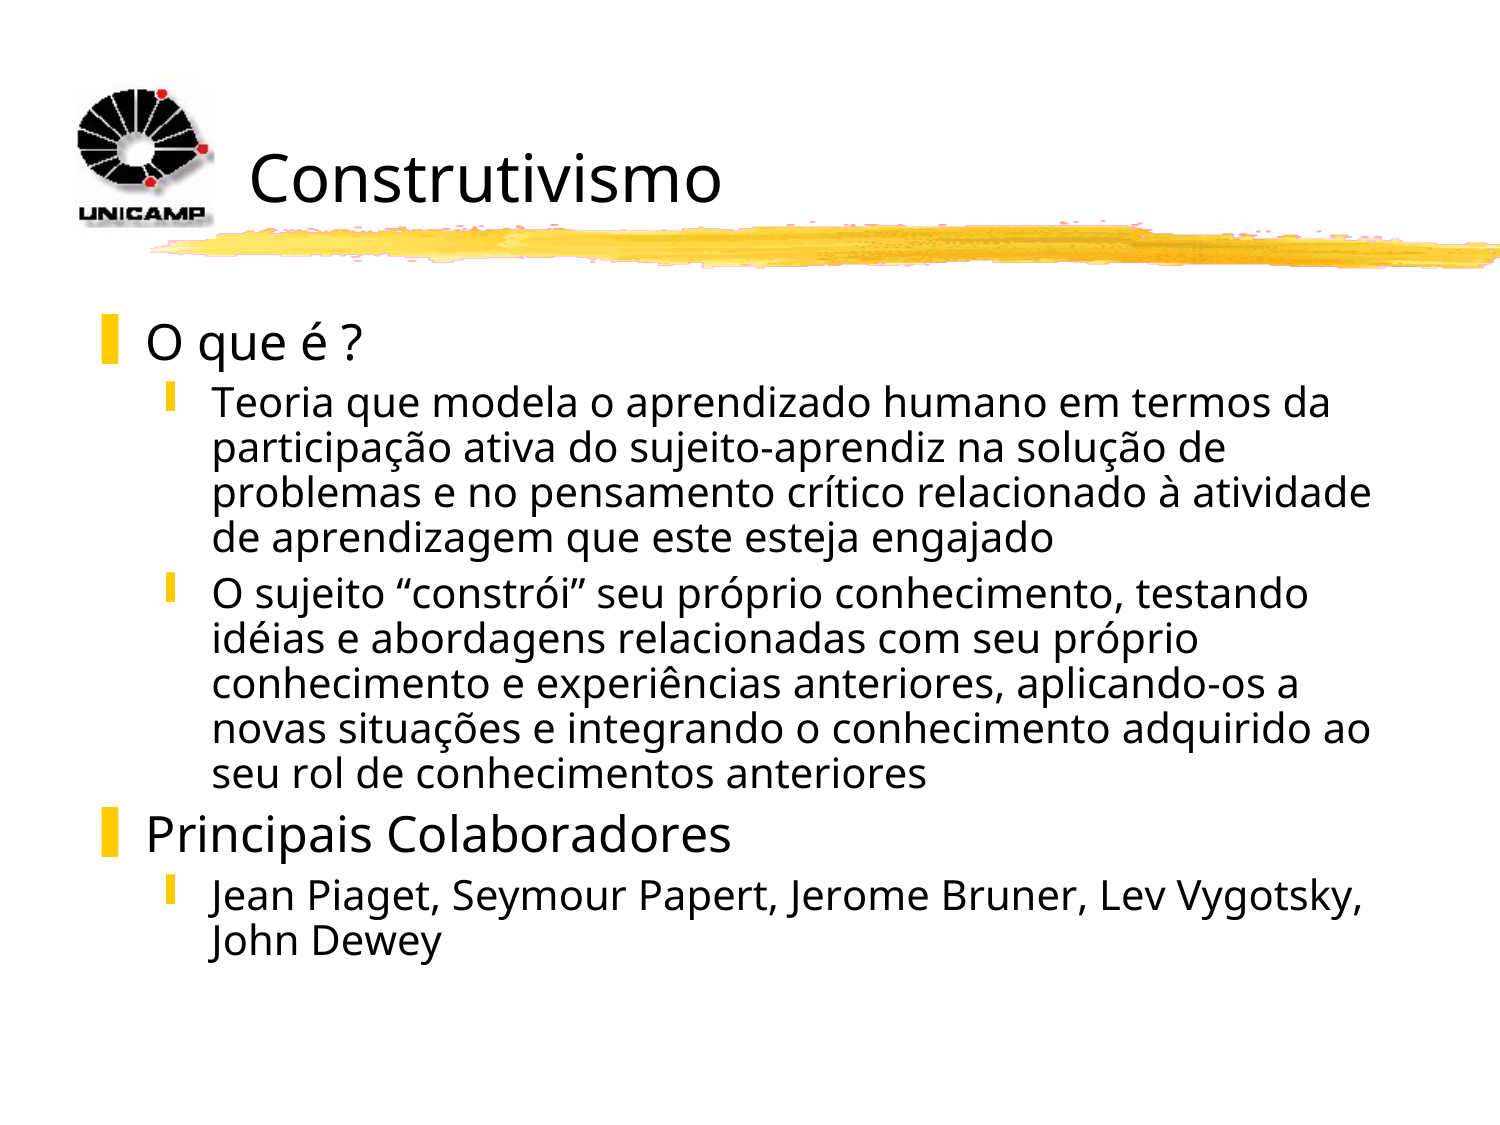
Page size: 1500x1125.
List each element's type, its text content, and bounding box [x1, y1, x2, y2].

list O que é ? Teoria que modela o aprendizado humano em termos da participação ativa do sujeito-aprendiz na solução de problemas e no pensamento crítico relacionado à atividade de aprendizagem que este esteja engajado O sujeito “constrói” seu próprio conhecimento, testando idéias e abordagens relacionadas com seu próprio conhecimento e experiências anteriores, aplicando-os a novas situações e integrando o conhecimento adquirido ao seu rol de conhecimentos anteriores Principais Colaboradores Jean Piaget, Seymour Papert, Jerome Bruner, Lev Vygotsky, John Dewey [74, 309, 1417, 994]
title Construtivismo [233, 37, 1434, 225]
picture [75, 74, 1500, 279]
